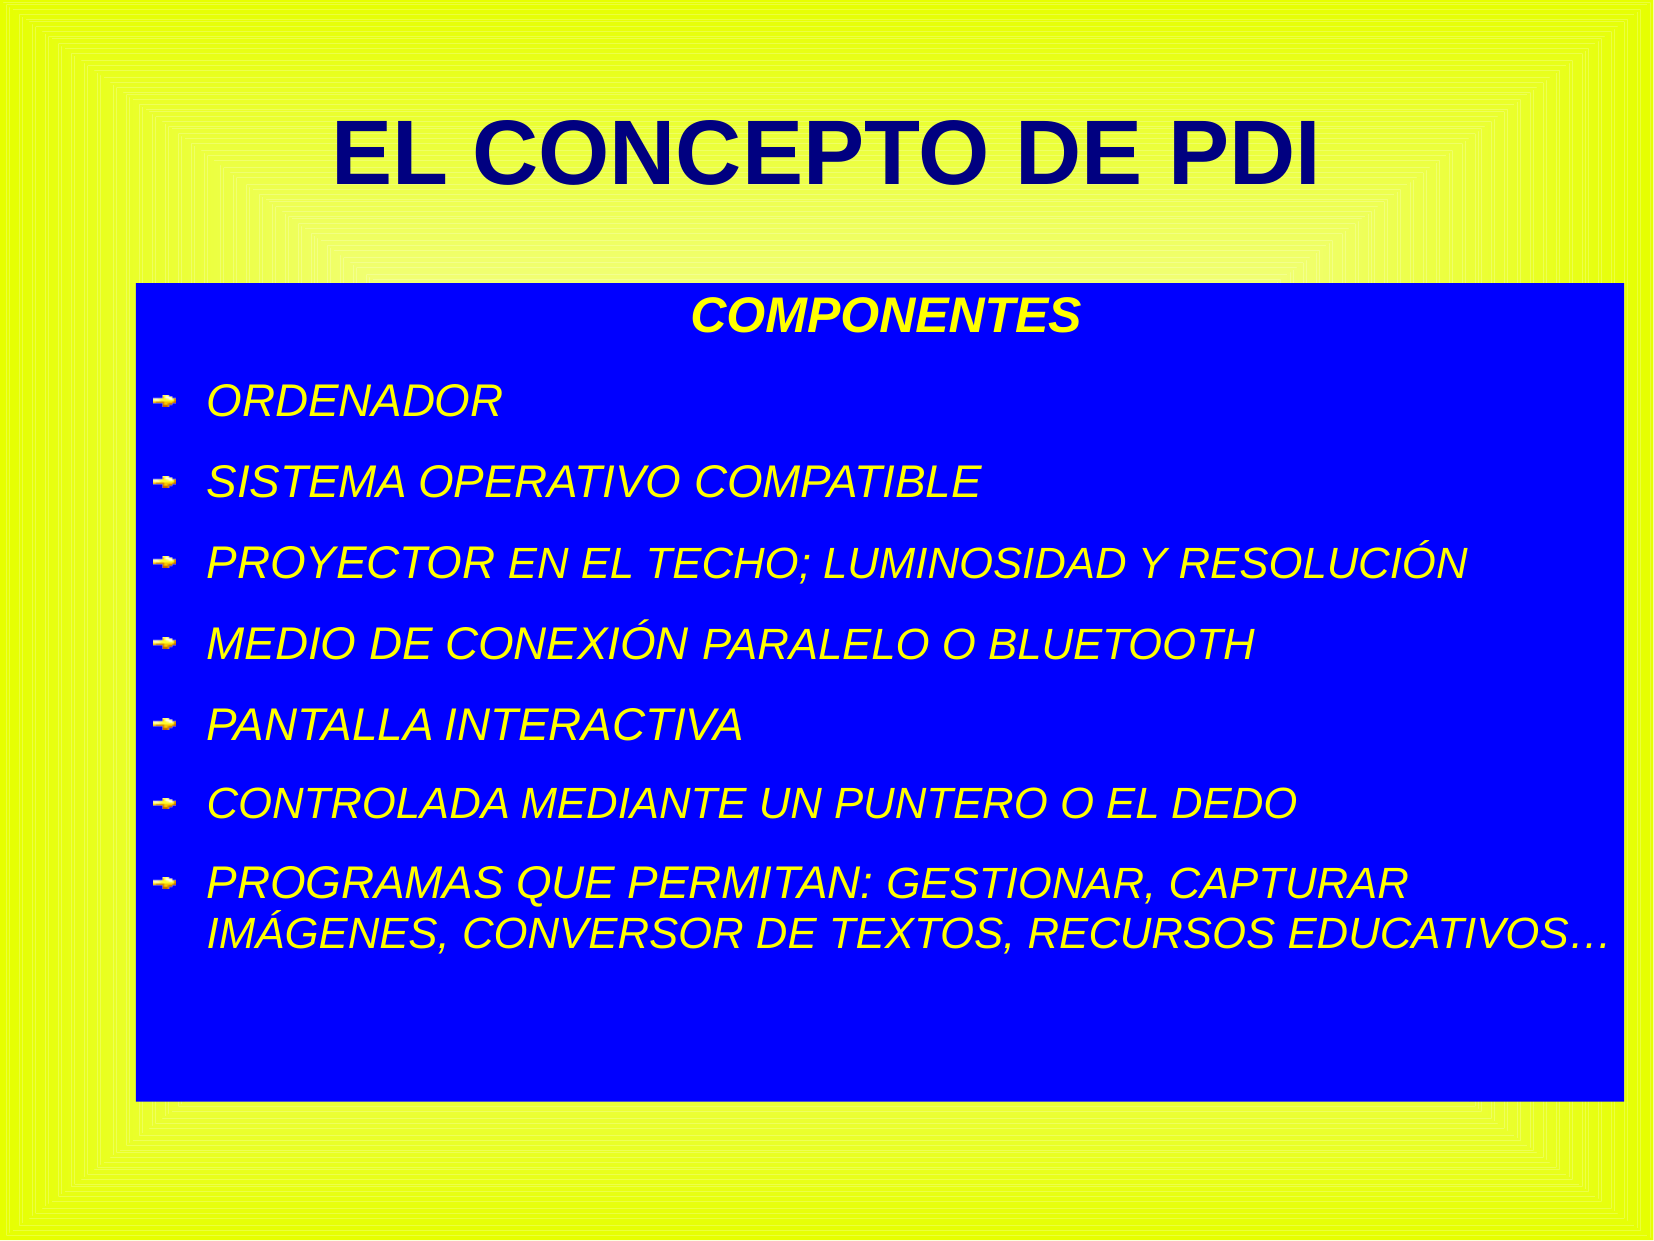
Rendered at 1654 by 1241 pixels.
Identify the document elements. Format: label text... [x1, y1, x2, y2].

list COMPONENTES ORDENADOR SISTEMA OPERATIVO COMPATIBLE PROYECTOR EN EL TECHO; LUMINOSIDAD Y RESOLUCIÓN MEDIO DE CONEXIÓN PARALELO O BLUETOOTH PANTALLA INTERACTIVA CONTROLADA MEDIANTE UN PUNTERO O EL DEDO PROGRAMAS QUE PERMITAN: GESTIONAR, CAPTURAR IMÁGENES, CONVERSOR DE TEXTOS, RECURSOS EDUCATIVOS… [135, 283, 1625, 1102]
title EL CONCEPTO DE PDI [82, 56, 1571, 250]
